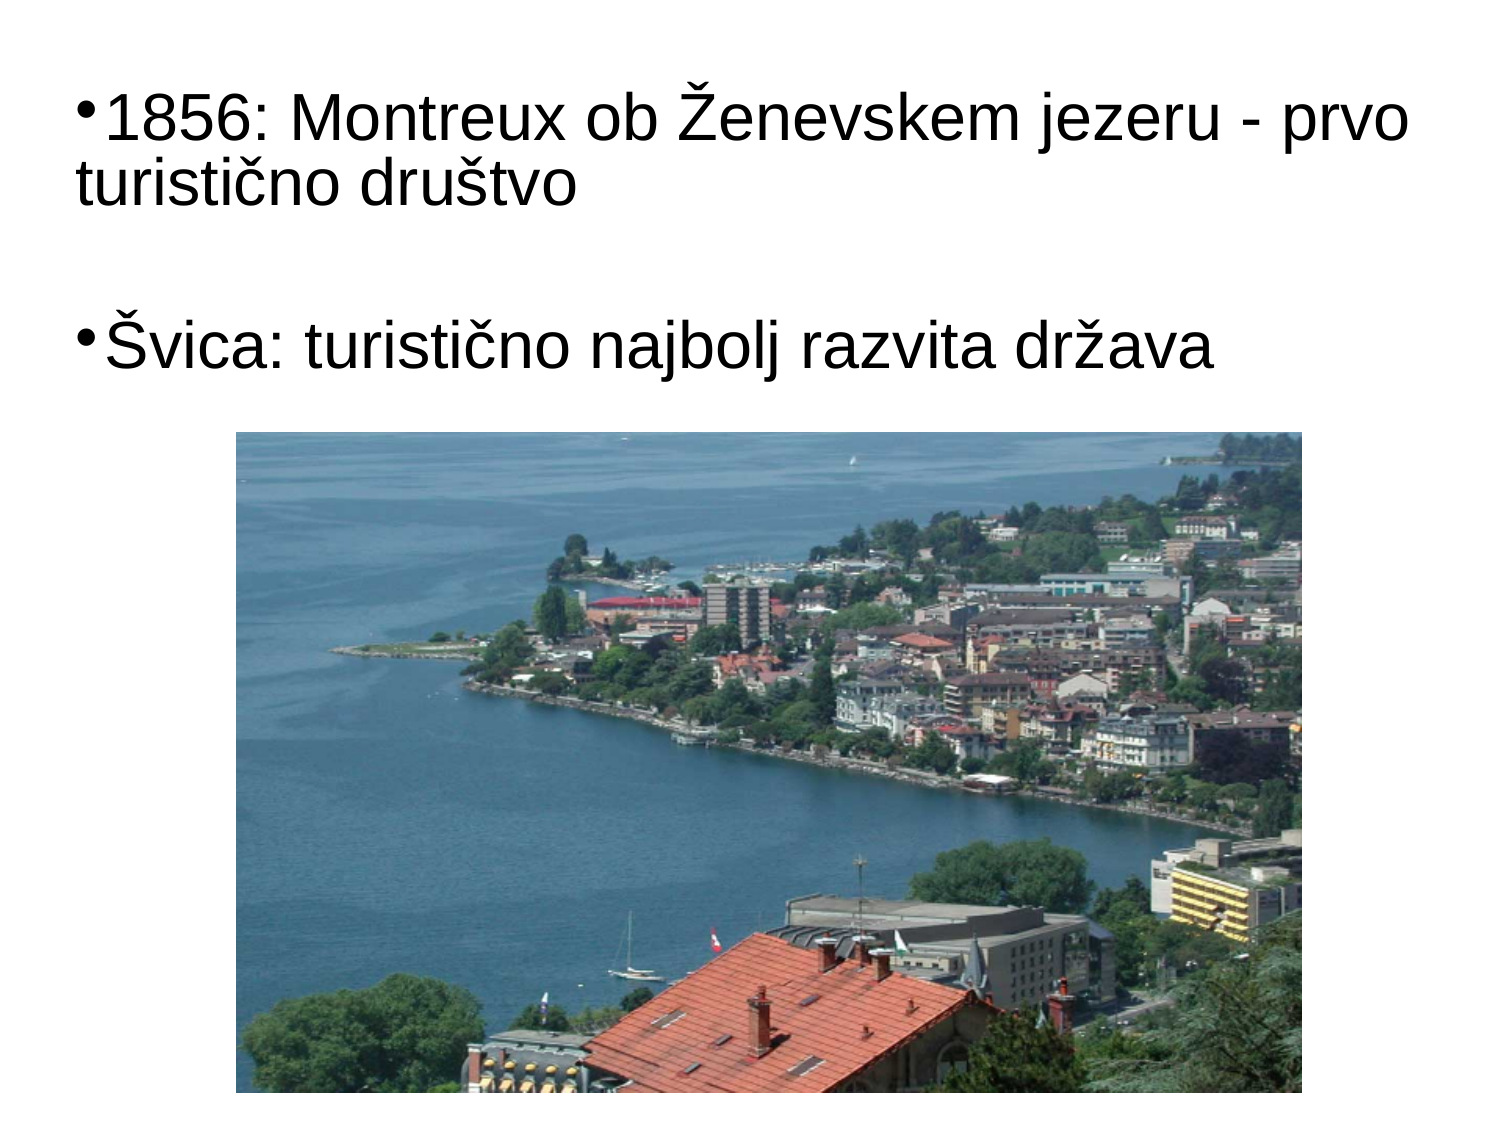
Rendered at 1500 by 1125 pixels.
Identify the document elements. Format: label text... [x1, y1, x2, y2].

list 1856: Montreux ob Ženevskem jezeru - prvo turistično društvo Švica: turistično najbolj razvita država [74, 88, 1425, 991]
picture [236, 432, 1302, 1093]
